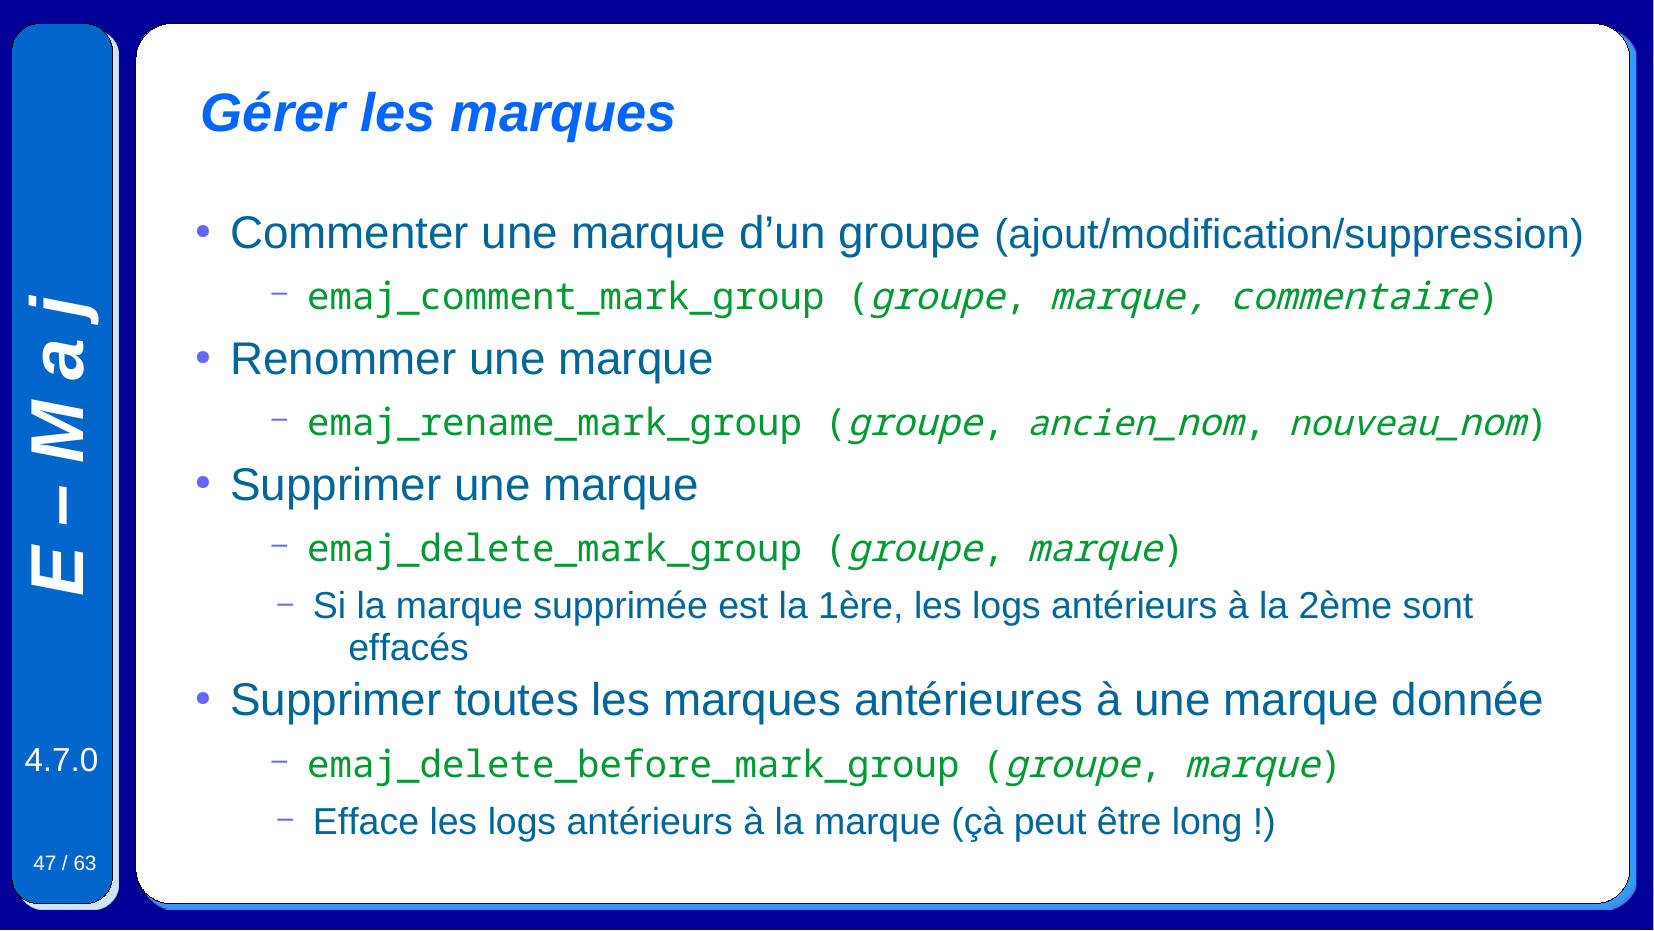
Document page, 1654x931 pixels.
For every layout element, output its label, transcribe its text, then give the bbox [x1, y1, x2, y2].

title Gérer les marques [200, 34, 1575, 191]
list Commenter une marque d’un groupe (ajout/modification/suppression) emaj_comment_mark_group (groupe, marque, commentaire) Renommer une marque emaj_rename_mark_group (groupe, ancien_nom, nouveau_nom) Supprimer une marque emaj_delete_mark_group (groupe, marque) Si la marque supprimée est la 1ère, les logs antérieurs à la 2ème sont effacés Supprimer toutes les marques antérieures à une marque donnée emaj_delete_before_mark_group (groupe, marque) Efface les logs antérieurs à la marque (çà peut être long !) [177, 206, 1587, 827]
